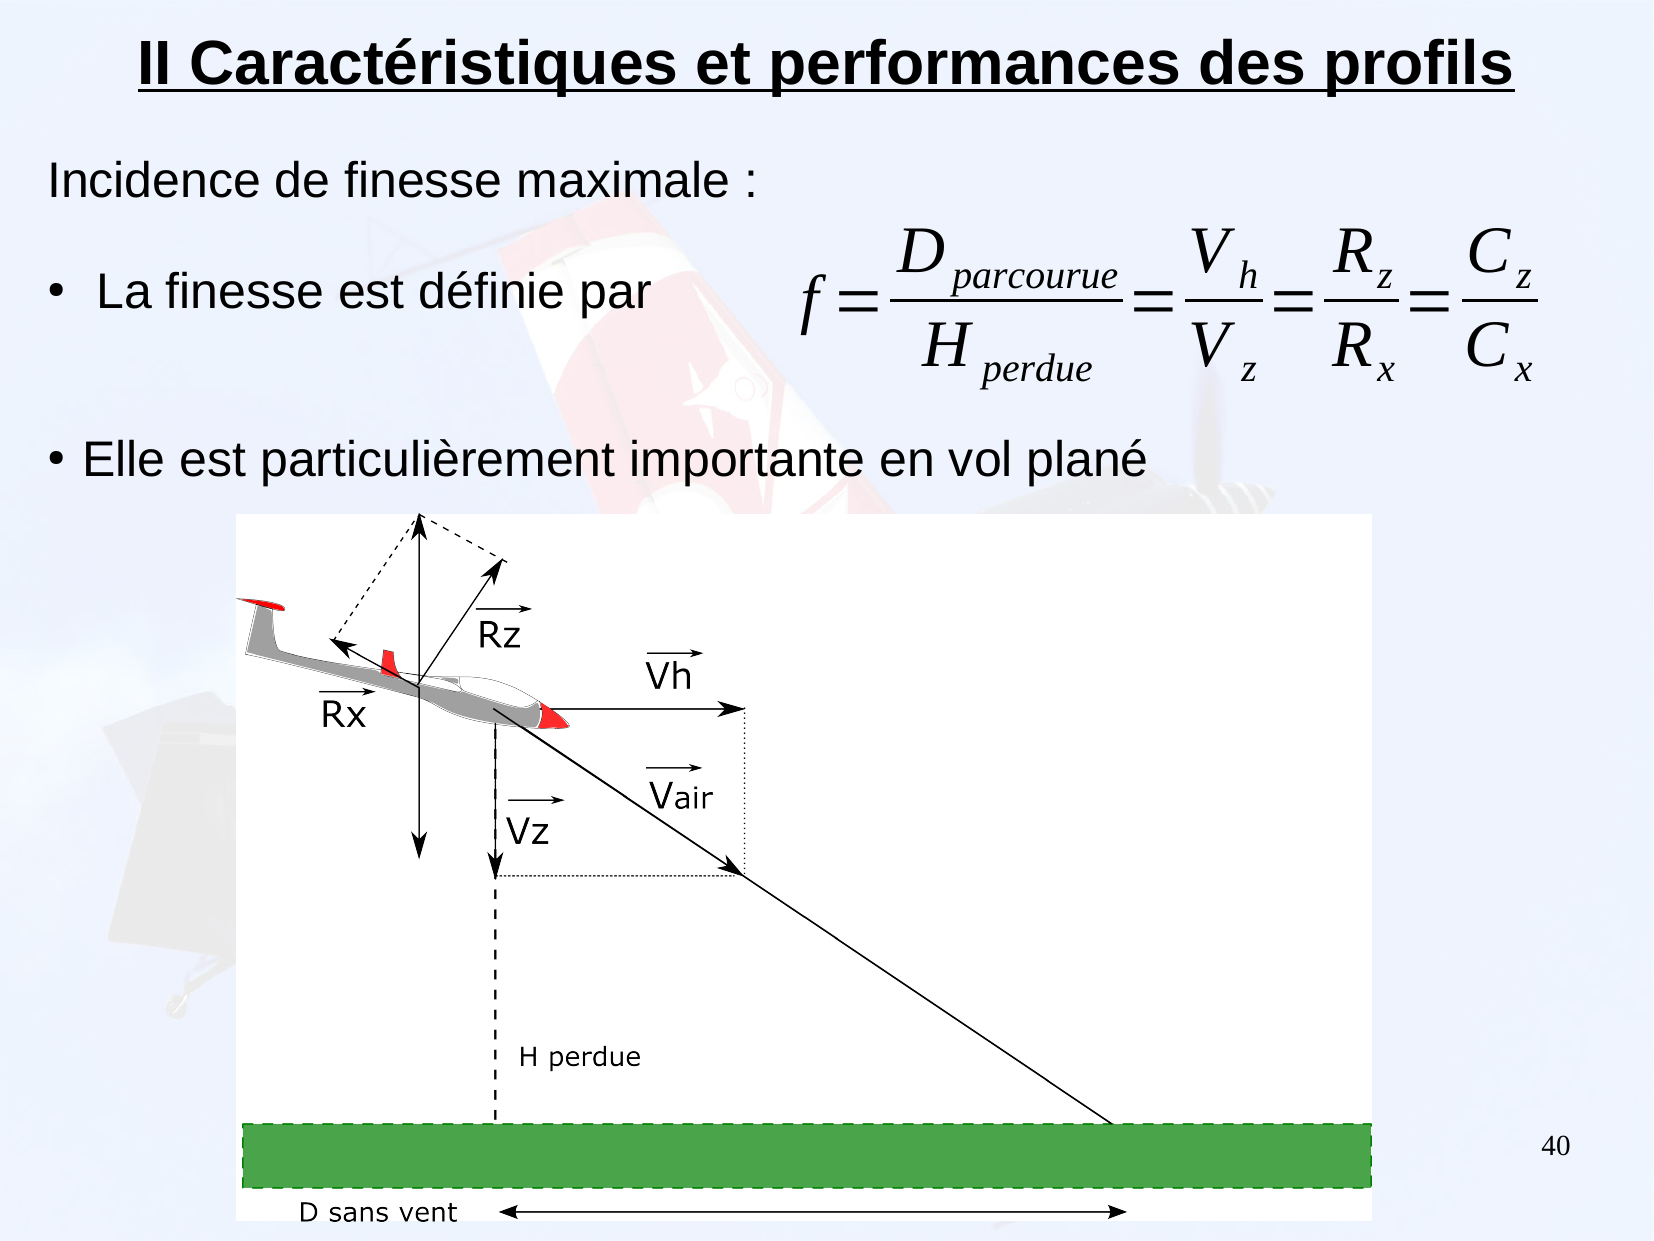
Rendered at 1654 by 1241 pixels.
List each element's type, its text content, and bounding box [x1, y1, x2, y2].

subtitle Incidence de finesse maximale : La finesse est définie par Elle est particulièrement importante en vol plané [47, 152, 1536, 872]
title II Caractéristiques et performances des profils [82, 11, 1571, 115]
chart [792, 213, 1548, 390]
picture [0, 0, 1654, 1241]
